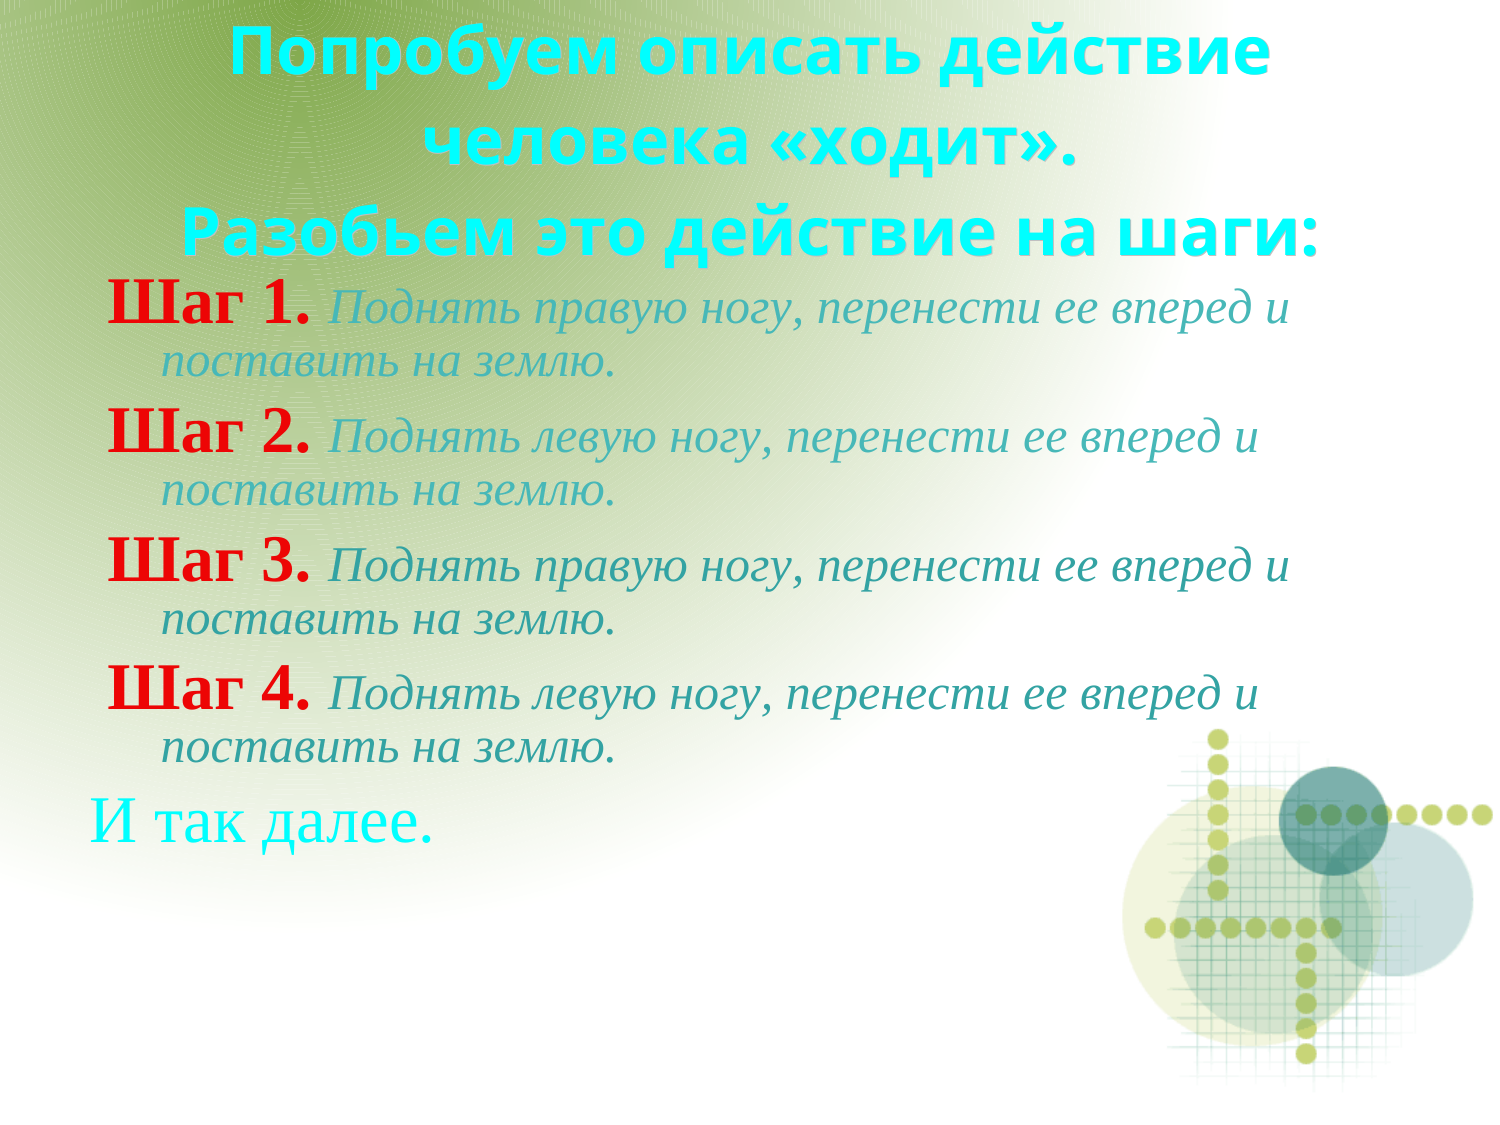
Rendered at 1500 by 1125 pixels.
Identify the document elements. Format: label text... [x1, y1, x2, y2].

list Шаг 1. Поднять правую ногу, перенести ее вперед и поставить на землю. Шаг 2. Поднять левую ногу, перенести ее вперед и поставить на землю. Шаг 3. Поднять правую ногу, перенести ее вперед и поставить на землю. Шаг 4. Поднять левую ногу, перенести ее вперед и поставить на землю. И так далее. [75, 262, 1426, 1006]
picture [1110, 718, 1500, 1098]
title Попробуем описать действие человека «ходит». Разобьем это действие на шаги: [75, 6, 1426, 262]
